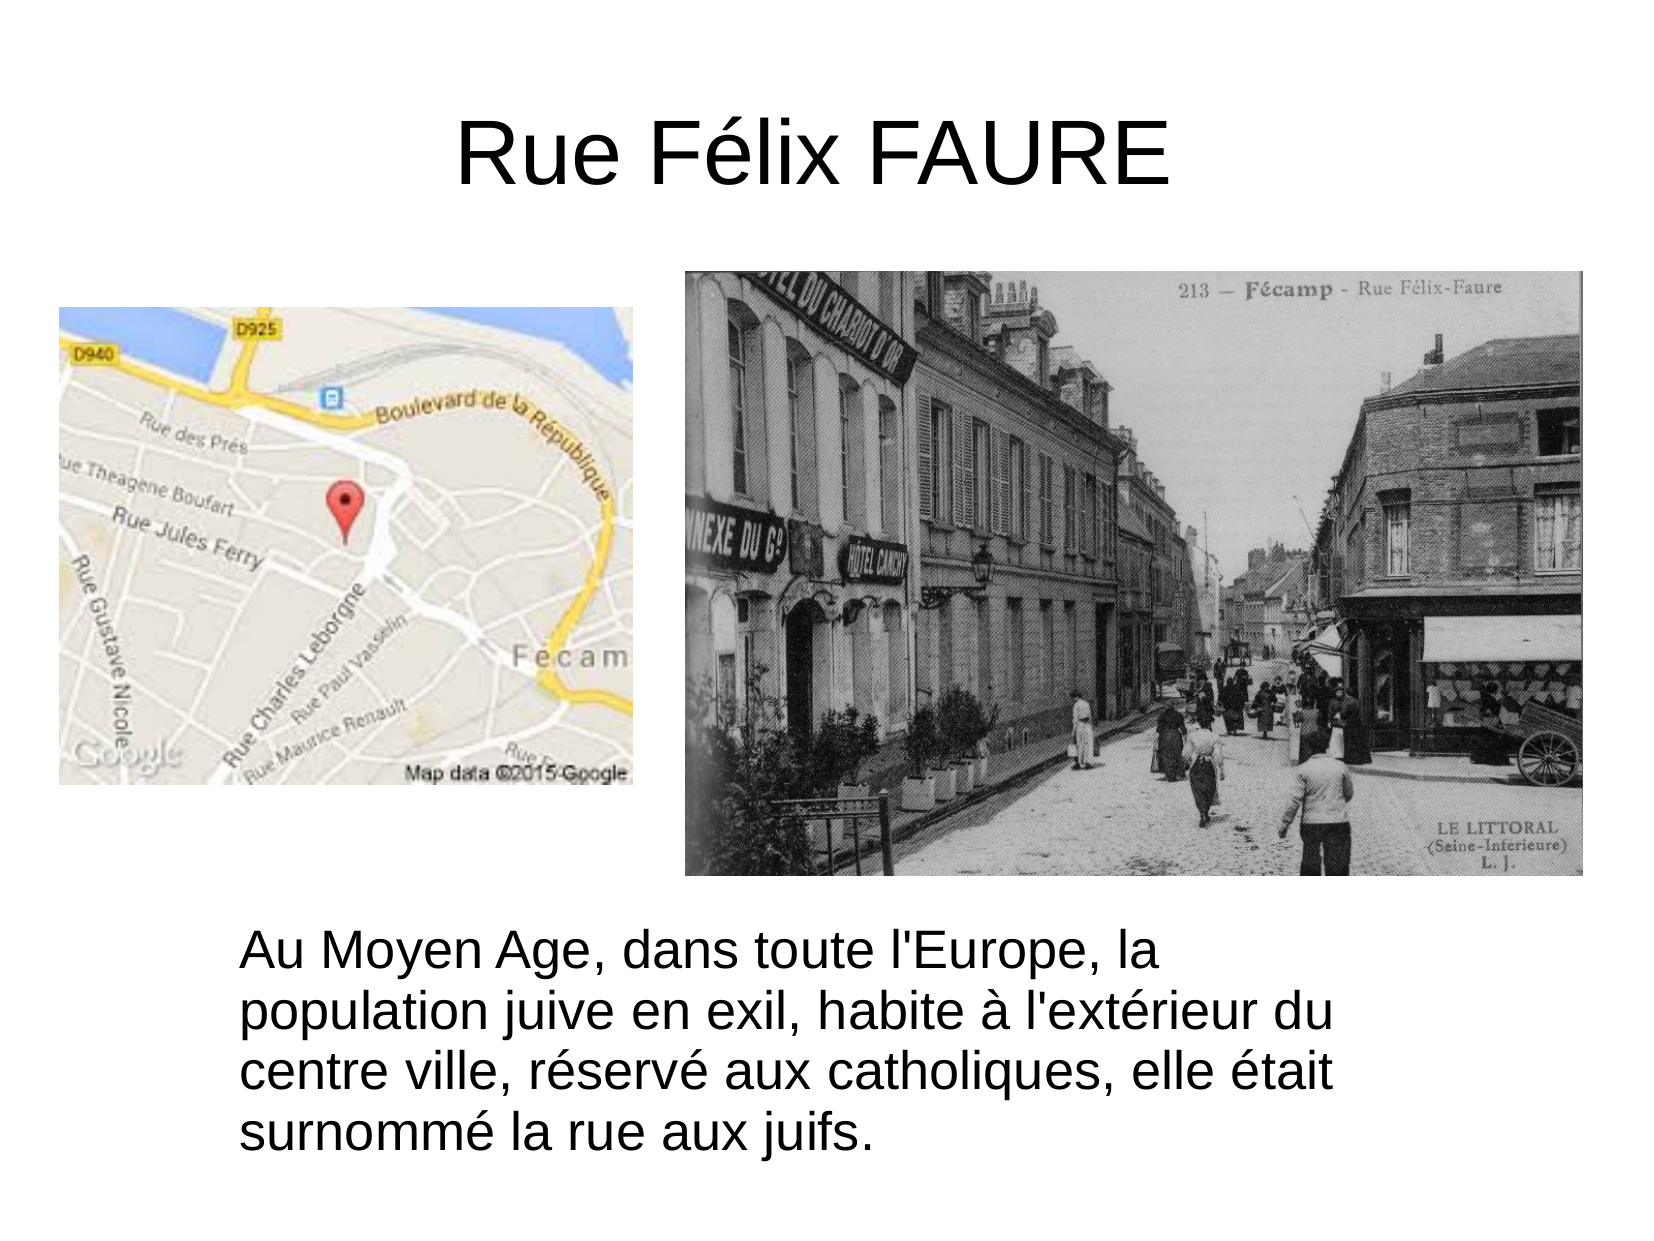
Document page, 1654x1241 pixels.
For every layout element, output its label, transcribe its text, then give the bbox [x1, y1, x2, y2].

title Rue Félix FAURE [82, 49, 1571, 257]
picture [685, 271, 1583, 876]
picture [59, 307, 633, 785]
text_box Au Moyen Age, dans toute l'Europe, la population juive en exil, habite à l'extérieur du centre ville, réservé aux catholiques, elle était surnommé la rue aux juifs. [224, 912, 1359, 1170]
